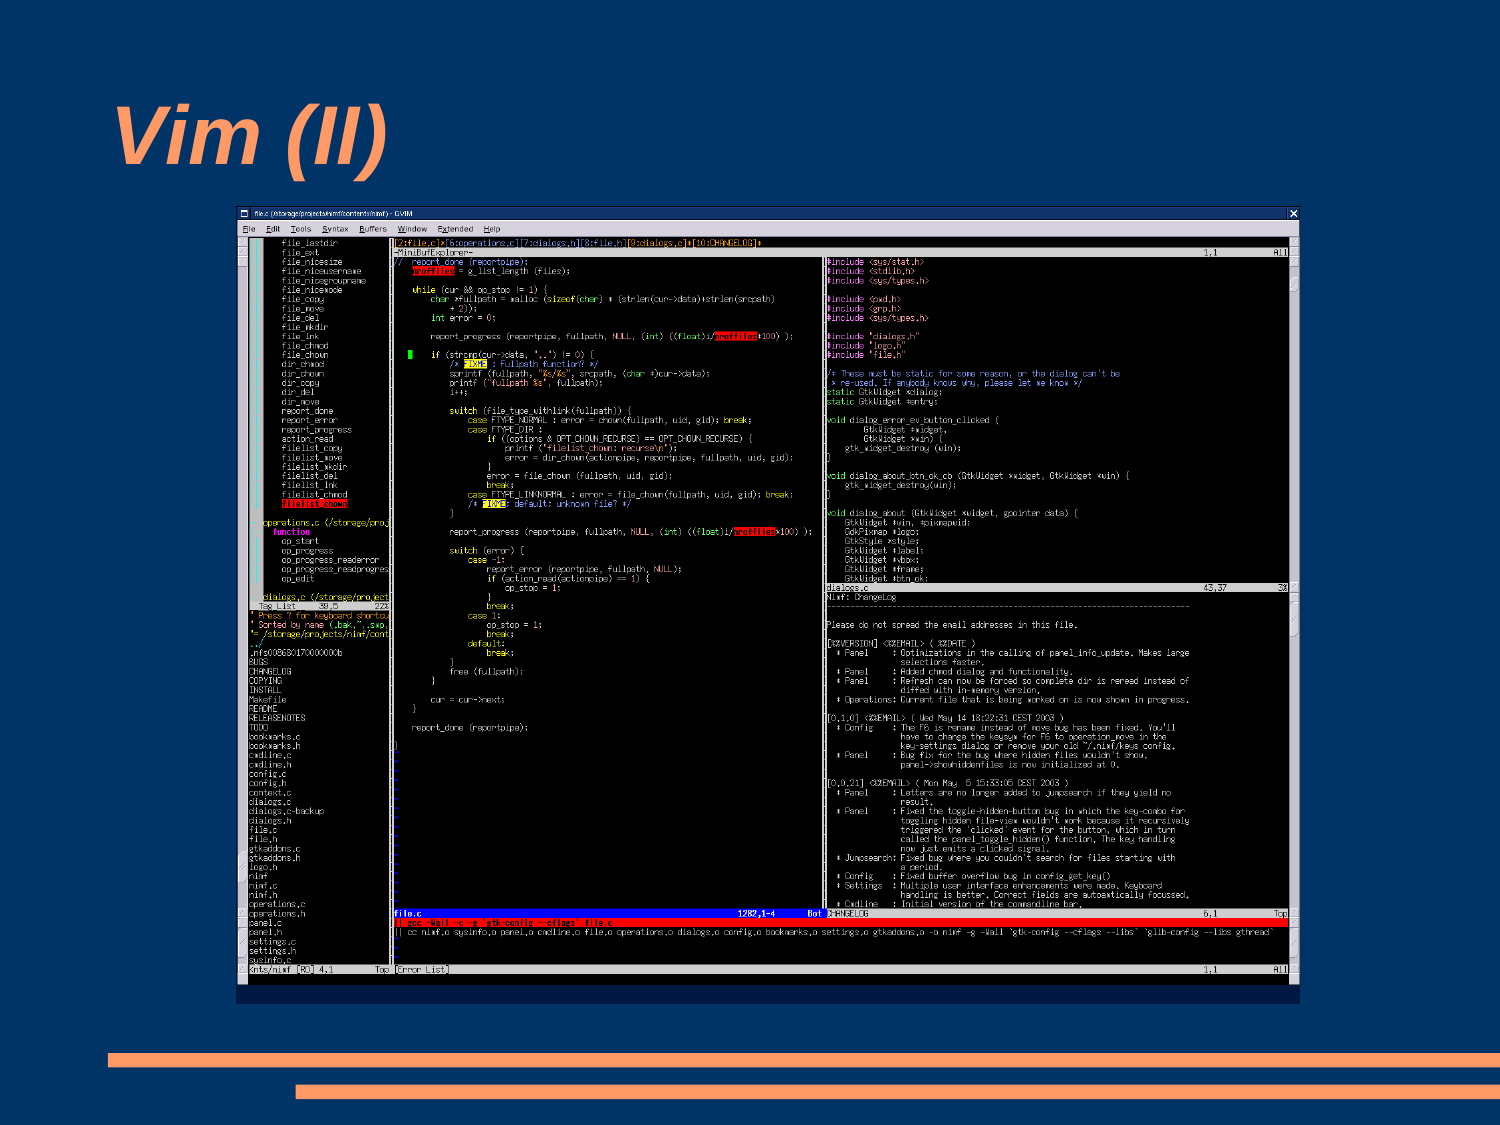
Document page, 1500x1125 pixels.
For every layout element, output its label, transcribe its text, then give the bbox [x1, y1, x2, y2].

title Vim (II) [110, 49, 1392, 223]
picture [236, 206, 1300, 1004]
